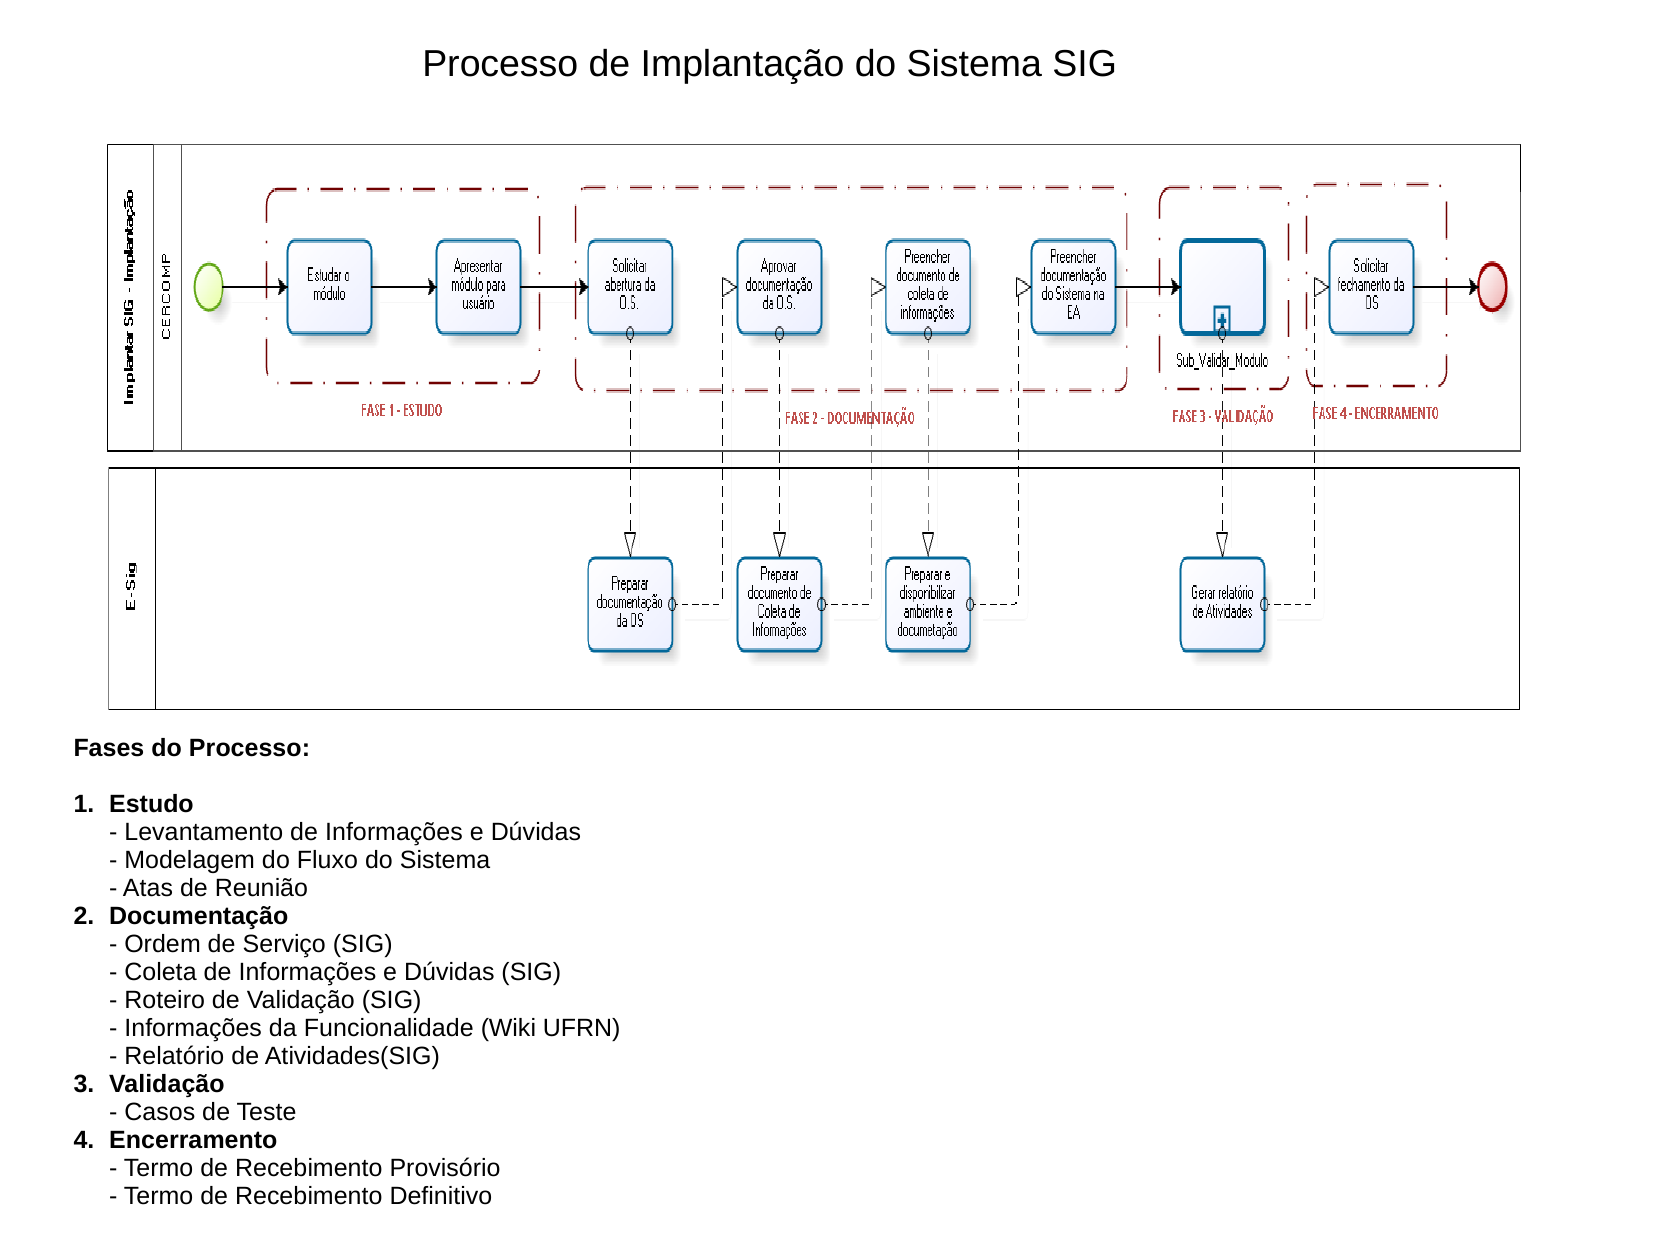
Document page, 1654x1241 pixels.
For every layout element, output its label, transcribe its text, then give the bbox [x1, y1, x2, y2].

text_box Fases do Processo: Estudo - Levantamento de Informações e Dúvidas - Modelagem do Fluxo do Sistema - Atas de Reunião Documentação - Ordem de Serviço (SIG) - Coleta de Informações e Dúvidas (SIG) - Roteiro de Validação (SIG) - Informações da Funcionalidade (Wiki UFRN) - Relatório de Atividades(SIG) Validação - Casos de Teste Encerramento - Termo de Recebimento Provisório - Termo de Recebimento Definitivo [58, 726, 839, 1218]
picture [94, 110, 1536, 745]
text_box Processo de Implantação do Sistema SIG [407, 35, 1133, 93]
